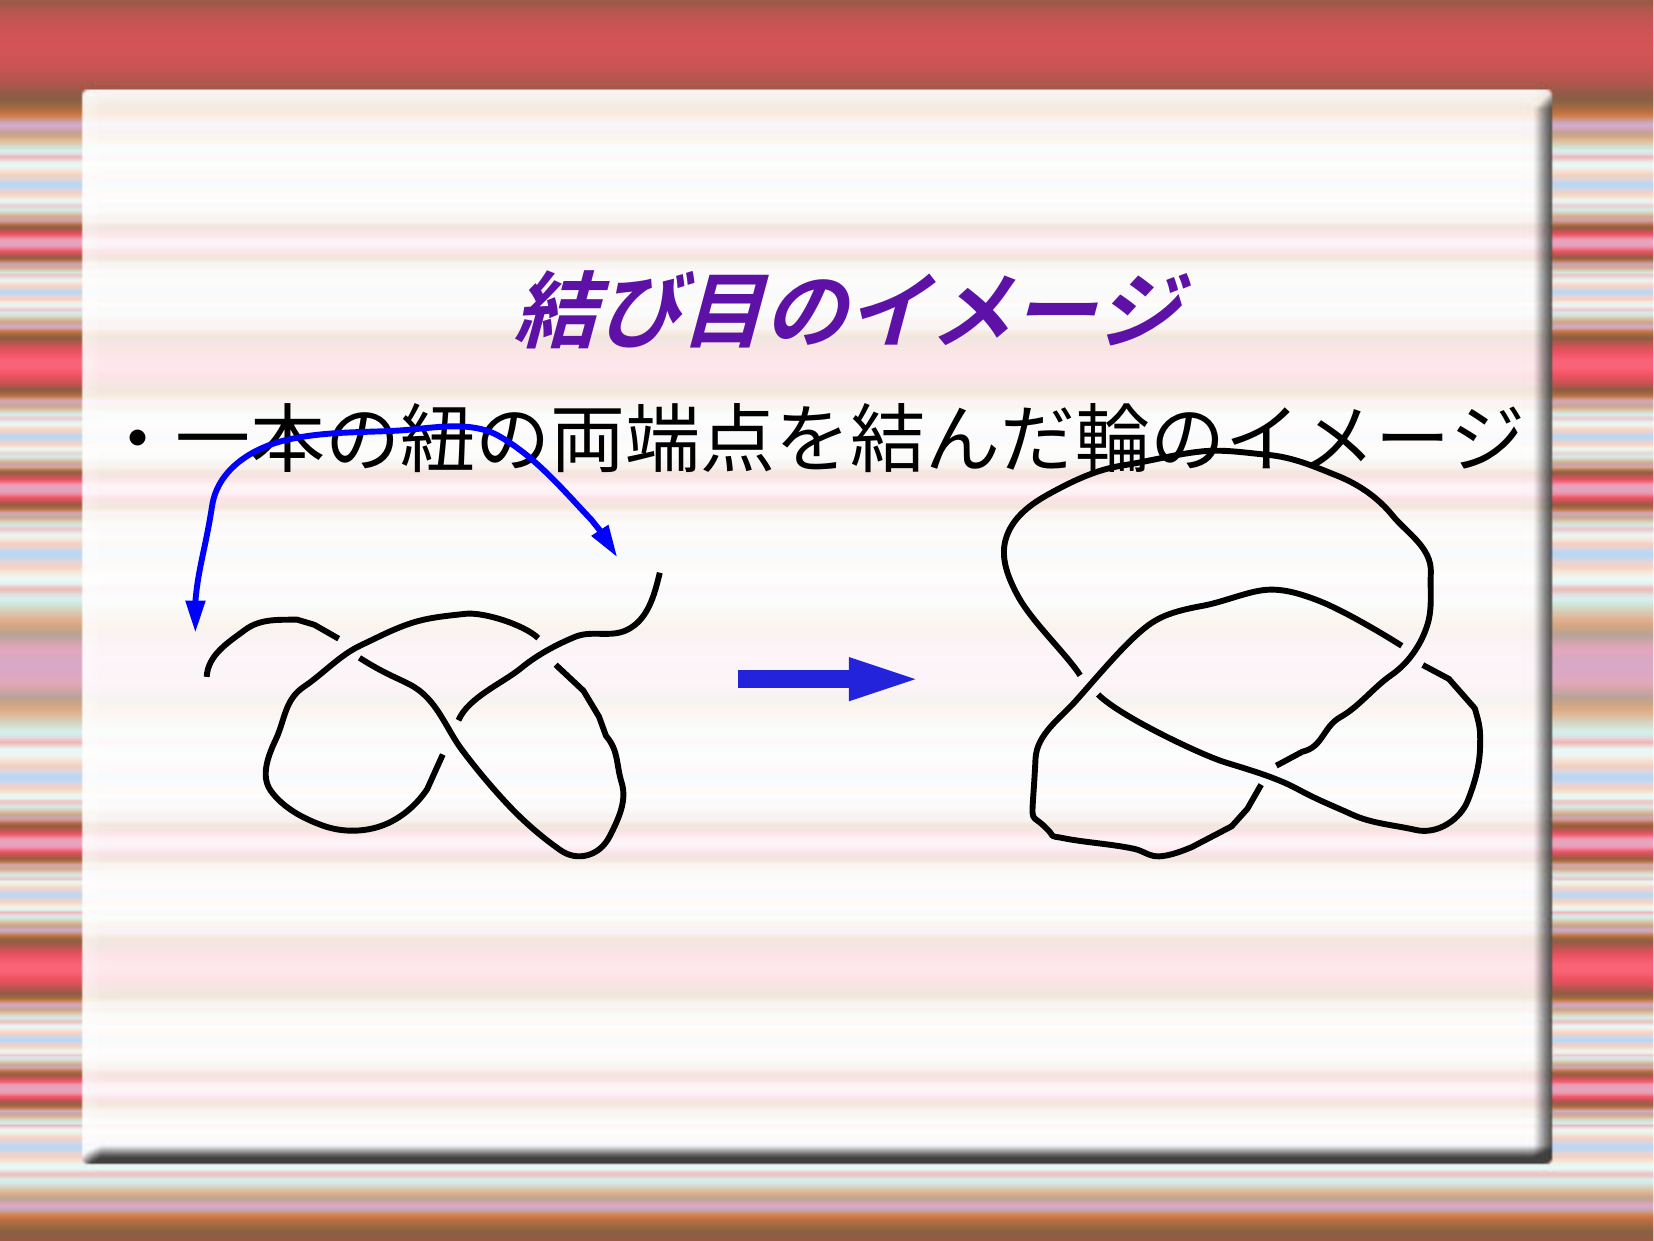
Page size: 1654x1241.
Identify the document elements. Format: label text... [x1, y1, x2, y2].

text_box ・一本の紐の両端点を結んだ輪のイメージ [88, 324, 1536, 1152]
picture [0, 0, 1654, 1241]
text_box 結び目のイメージ [501, 184, 1182, 384]
